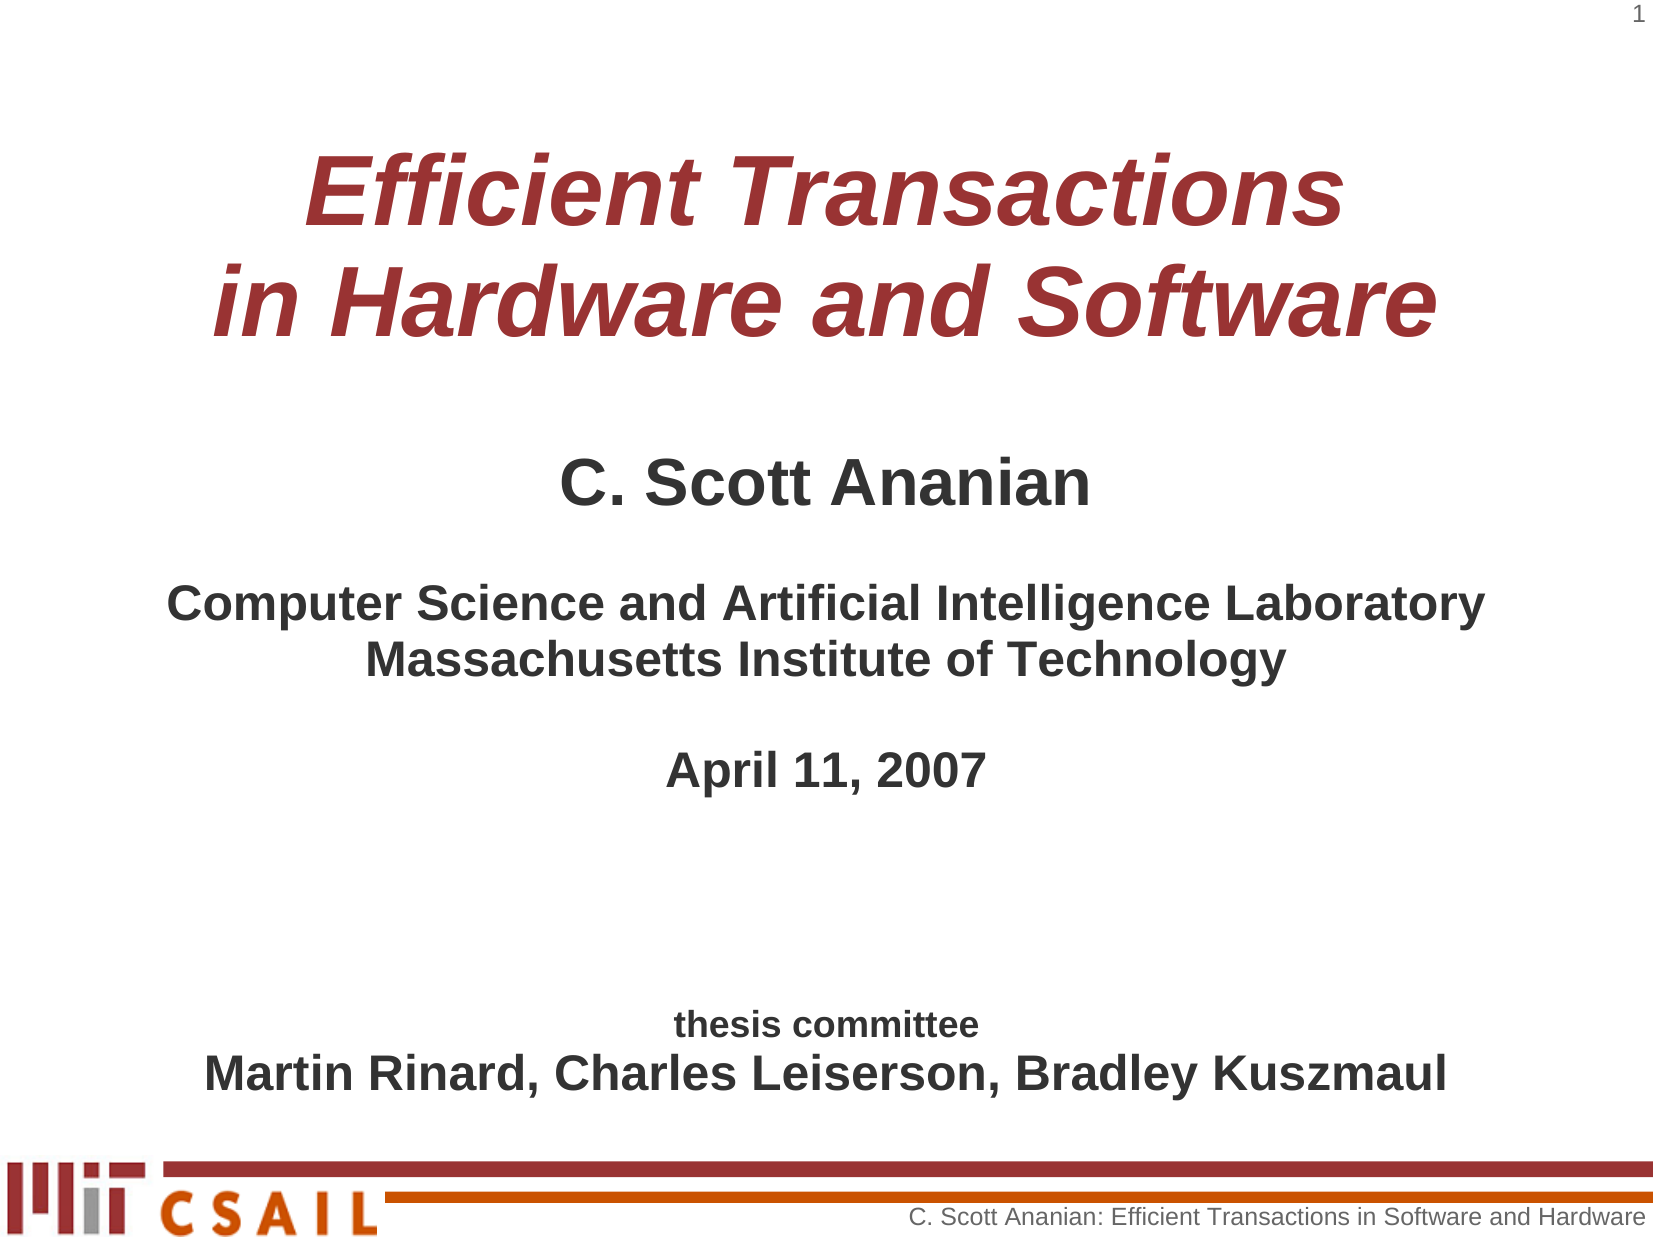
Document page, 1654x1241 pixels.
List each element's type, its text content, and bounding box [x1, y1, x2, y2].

picture [0, 1155, 377, 1237]
subtitle C. Scott Ananian Computer Science and Artificial Intelligence Laboratory Massachusetts Institute of Technology April 11, 2007 thesis committee Martin Rinard, Charles Leiserson, Bradley Kuszmaul [107, 455, 1546, 1147]
title Efficient Transactions in Hardware and Software [52, 57, 1601, 436]
